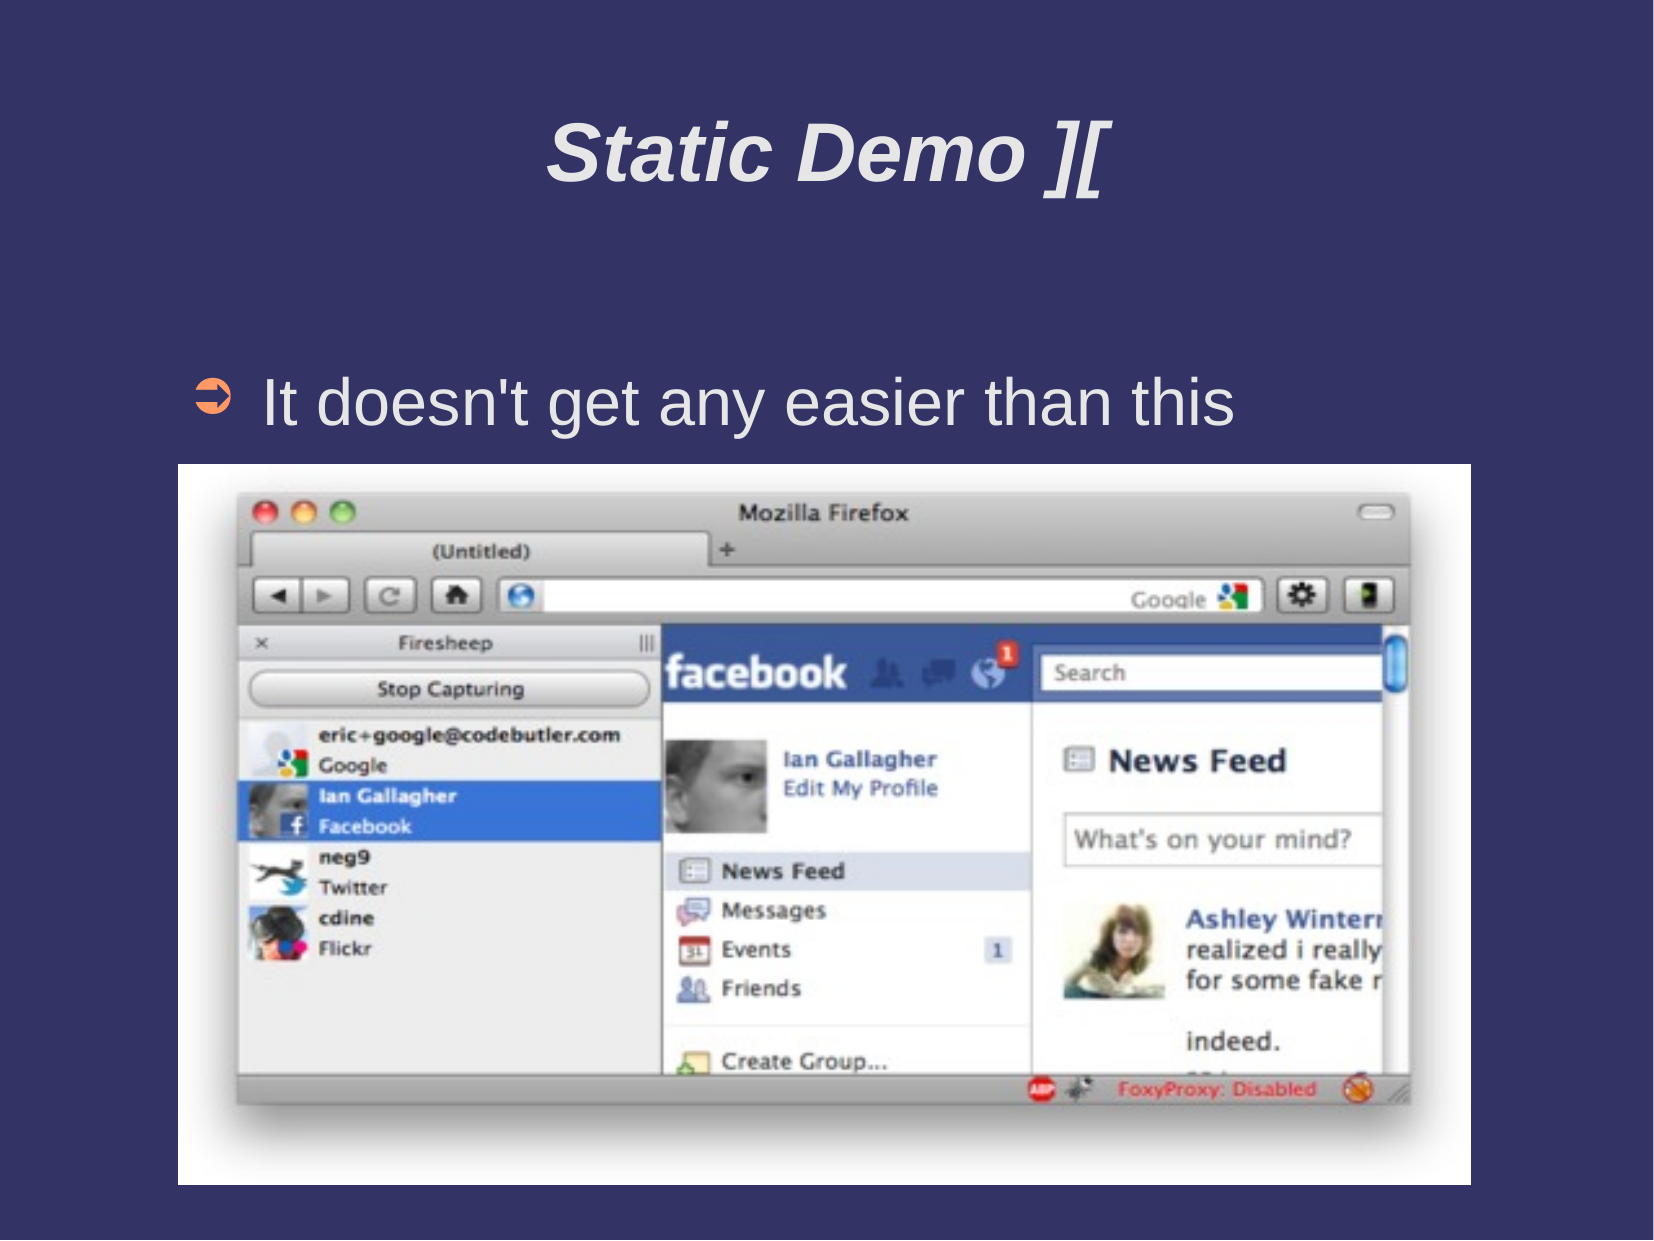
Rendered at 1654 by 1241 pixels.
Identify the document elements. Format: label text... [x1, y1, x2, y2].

picture [178, 464, 1471, 1186]
title Static Demo ][ [82, 49, 1571, 257]
list It doesn't get any easier than this [178, 364, 1570, 1147]
